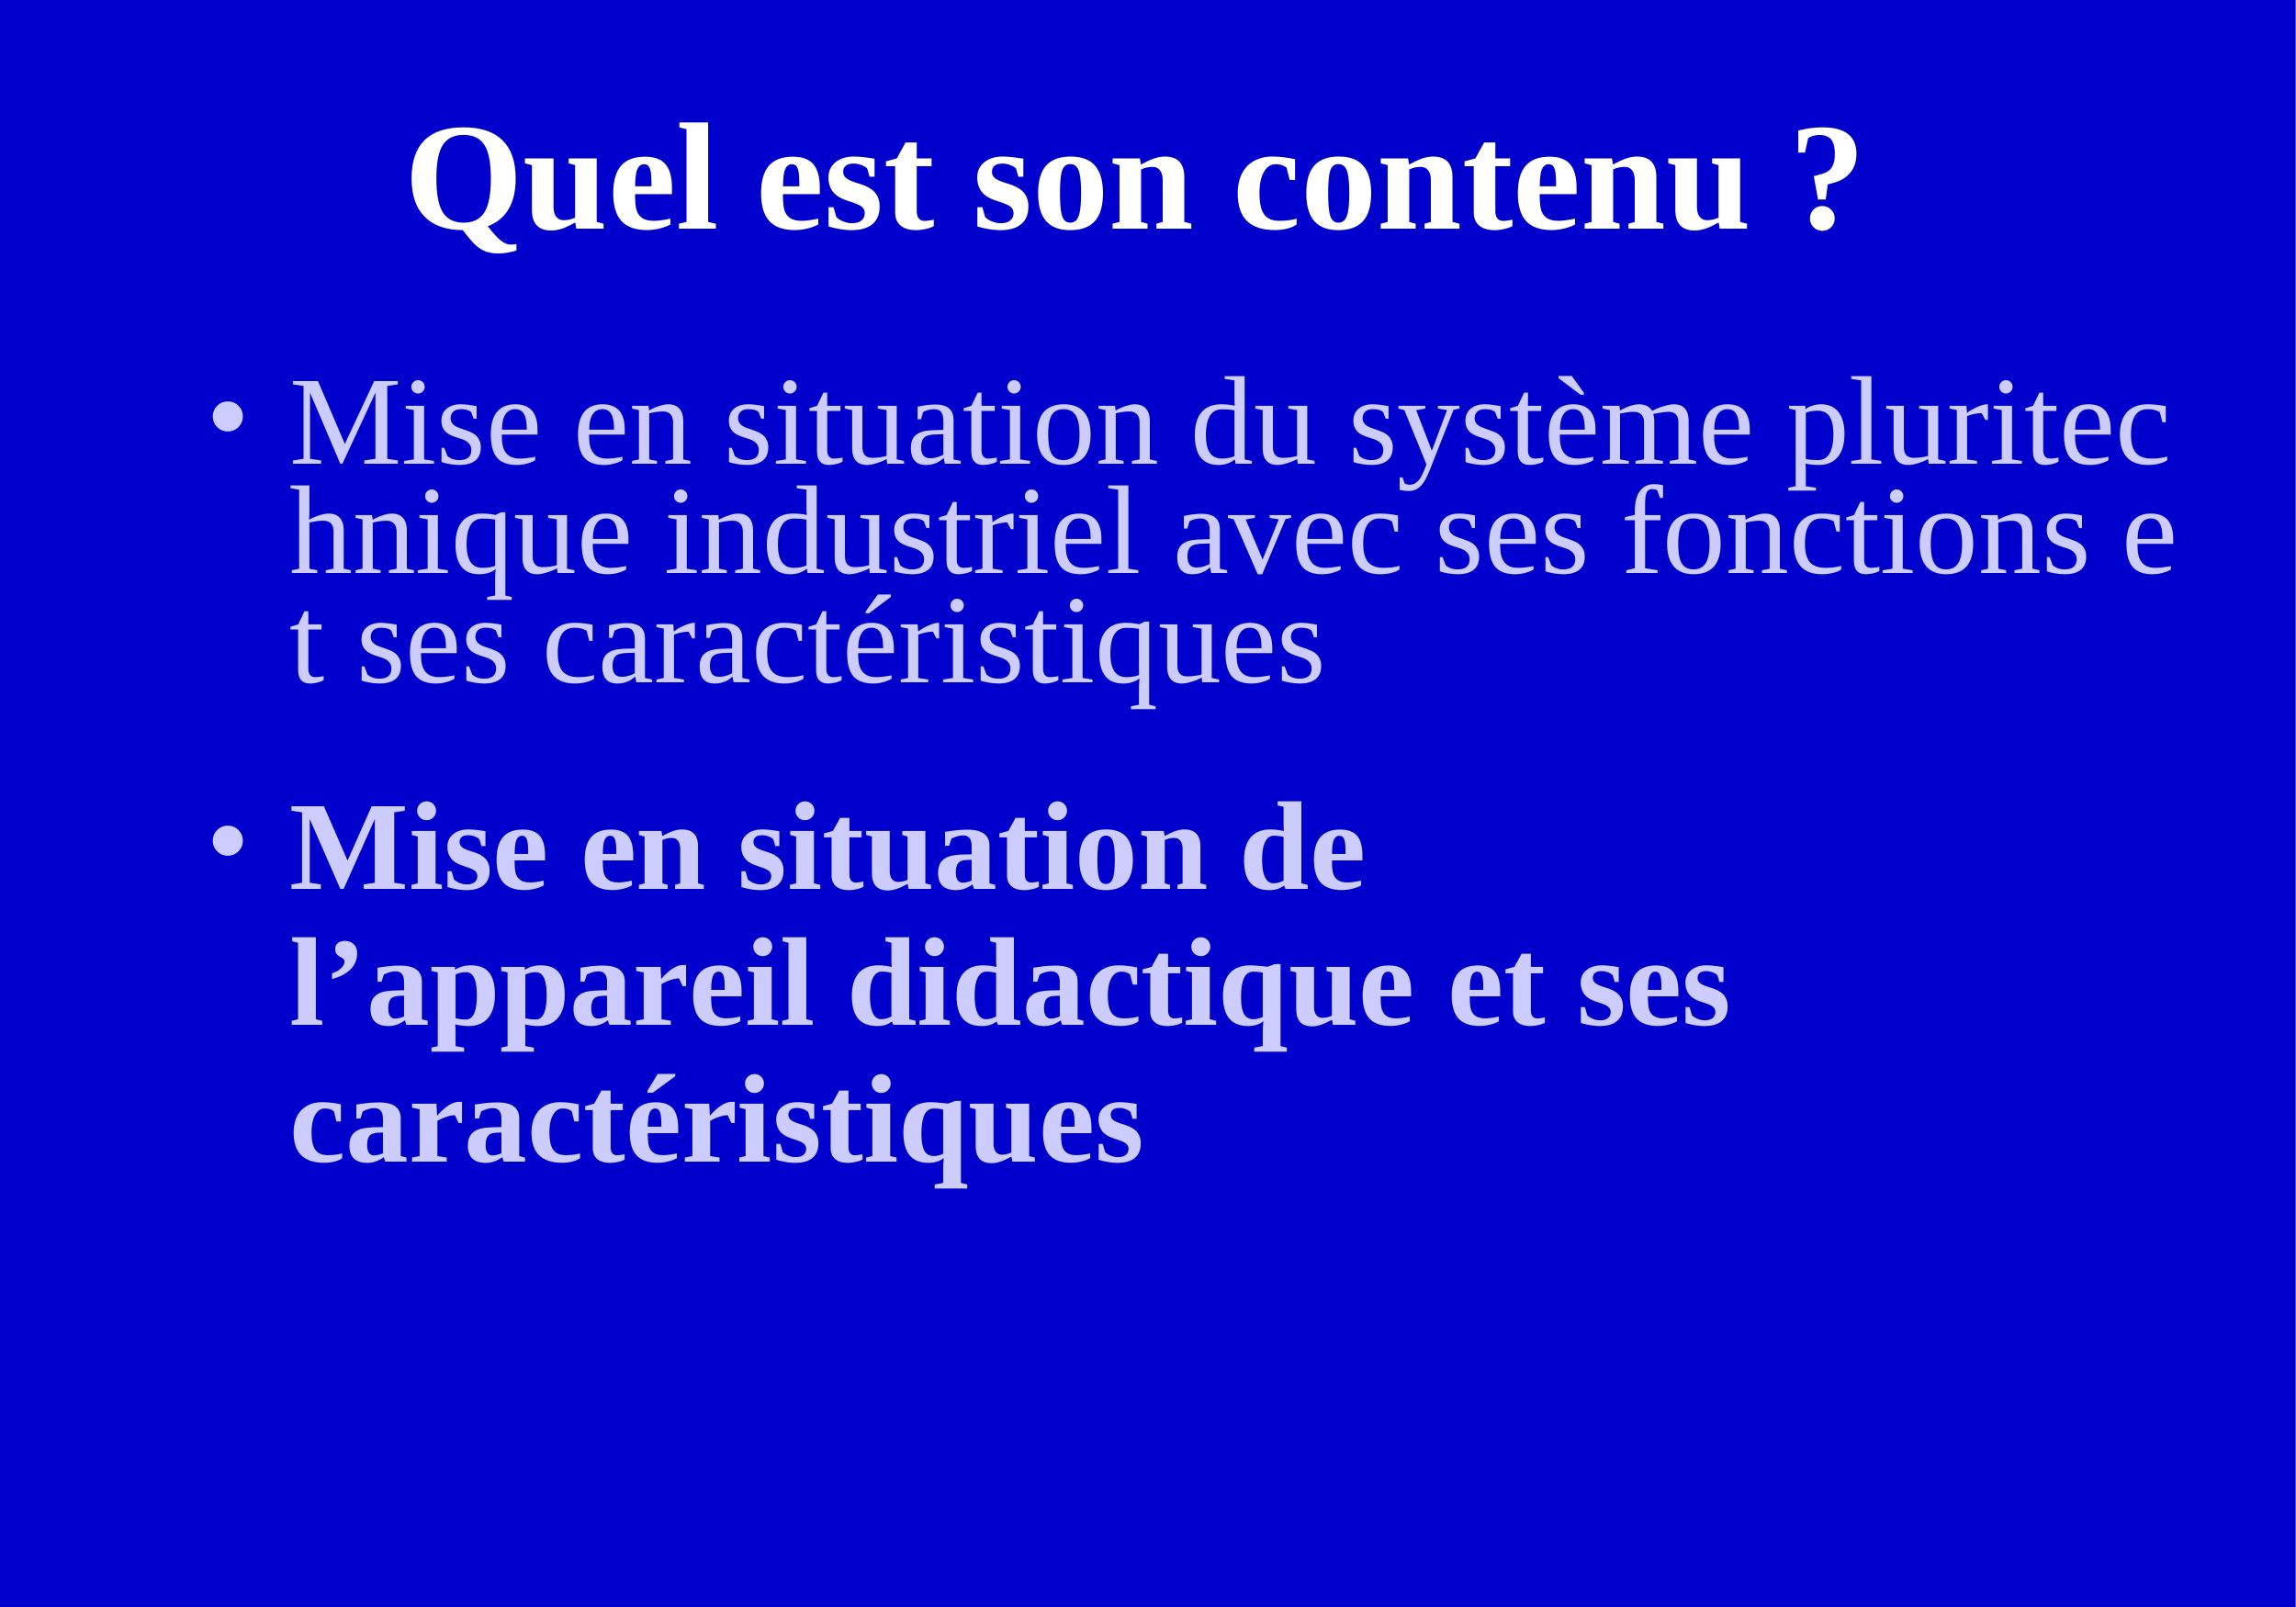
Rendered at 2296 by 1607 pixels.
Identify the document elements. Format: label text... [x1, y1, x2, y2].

text_box Mise en situation de l’appareil didactique et ses caractéristiques [183, 769, 2204, 1091]
title Quel est son contenu ? [160, 34, 2112, 303]
list Mise en situation du système pluritechnique industriel avec ses fonctions et ses caractéristiques [183, 344, 2204, 769]
